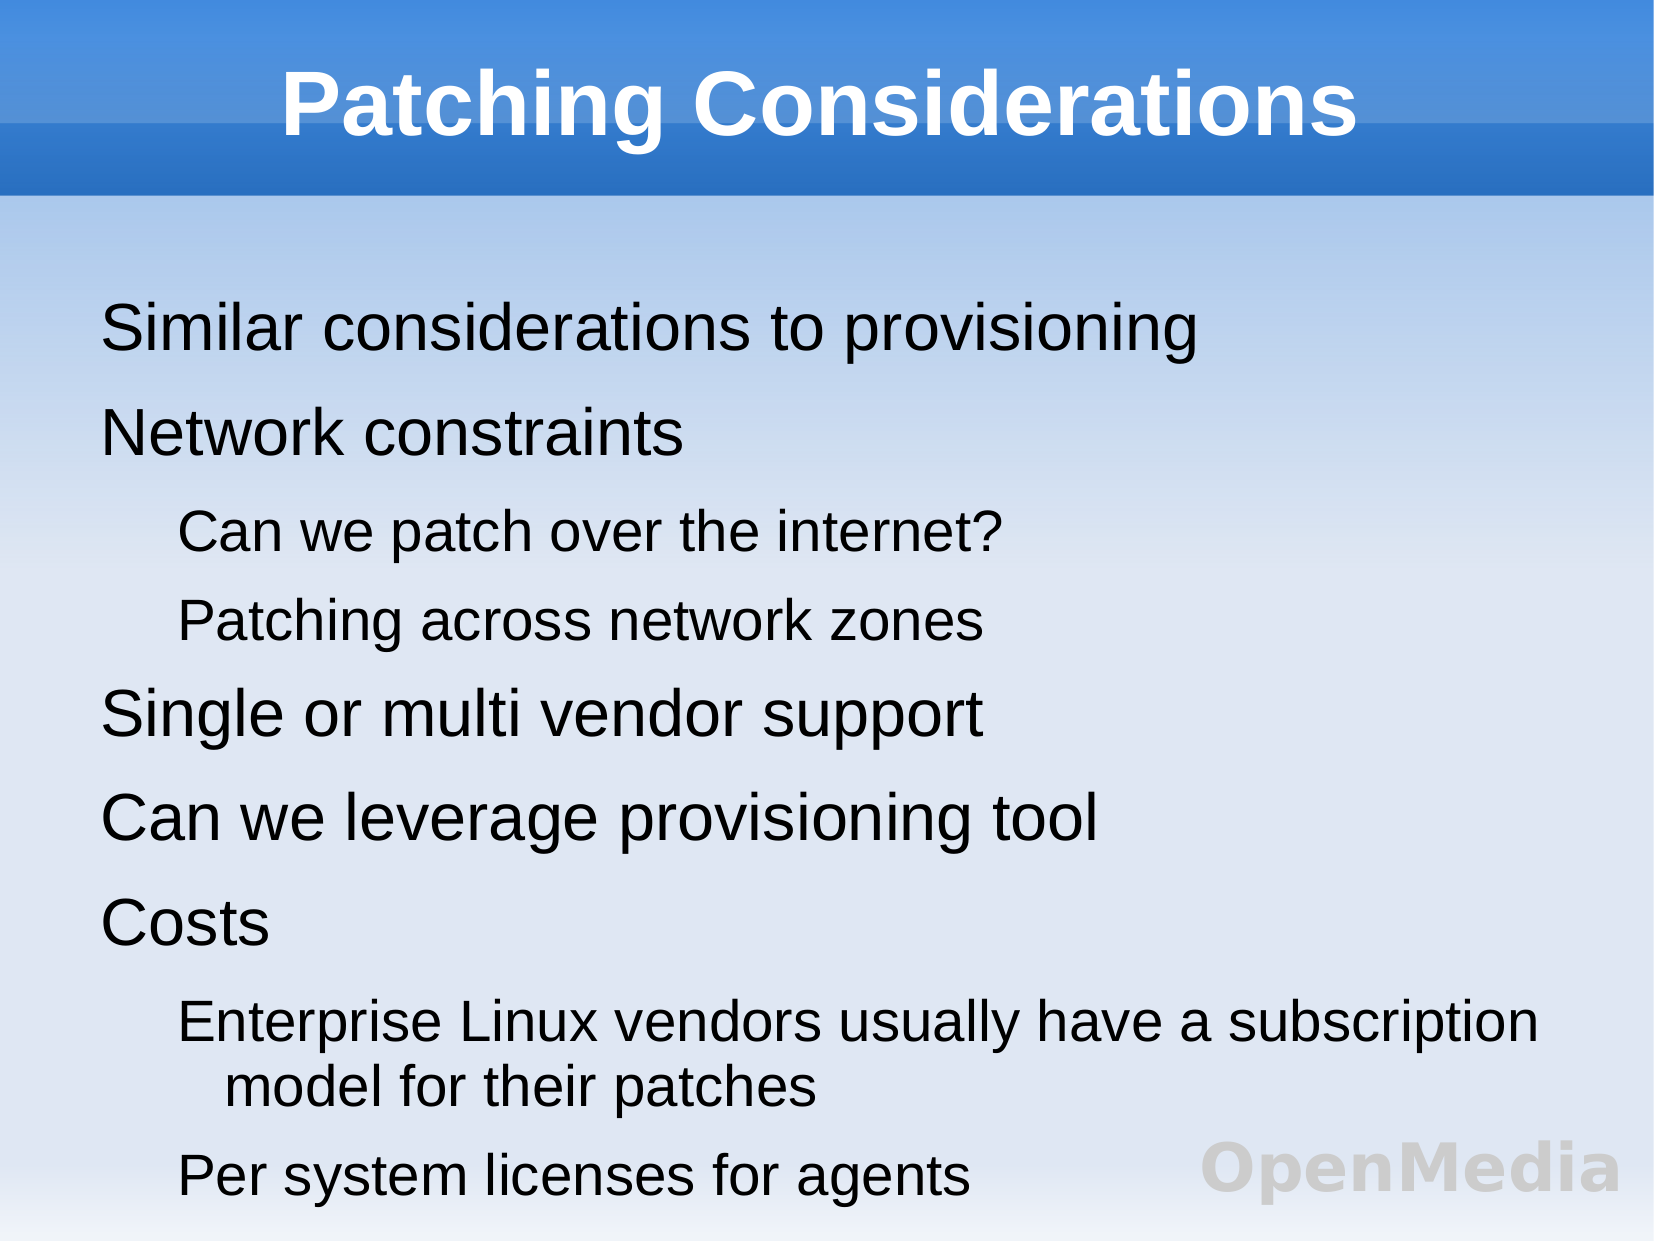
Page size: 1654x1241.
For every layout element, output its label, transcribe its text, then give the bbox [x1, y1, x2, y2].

picture [0, 0, 1654, 1241]
title Patching Considerations [76, 7, 1565, 200]
list Similar considerations to provisioning Network constraints Can we patch over the internet? Patching across network zones Single or multi vendor support Can we leverage provisioning tool Costs Enterprise Linux vendors usually have a subscription model for their patches Per system licenses for agents [82, 290, 1571, 1208]
